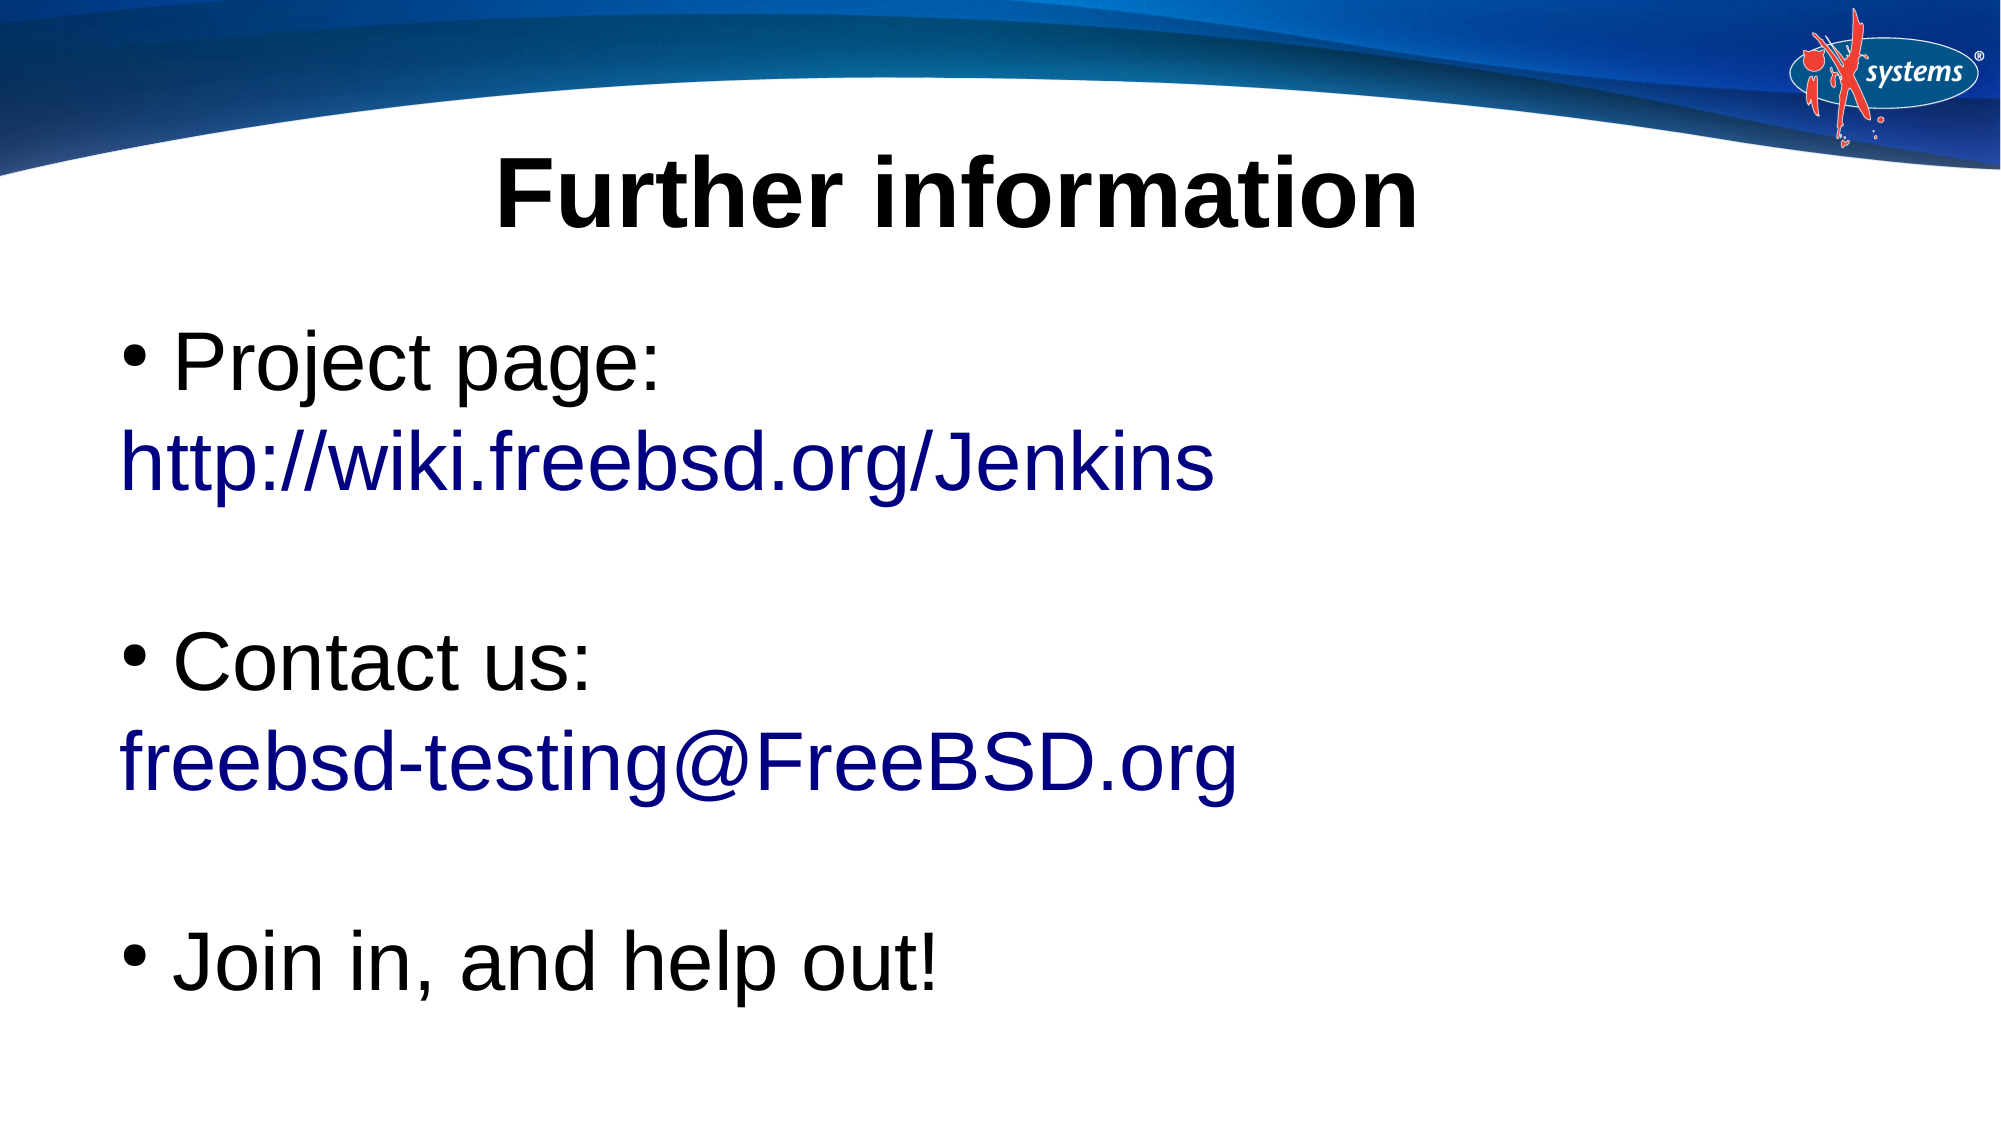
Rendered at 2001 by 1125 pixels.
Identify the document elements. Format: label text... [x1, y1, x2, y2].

text_box Further information [480, 120, 1143, 255]
text_box Project page: http://wiki.freebsd.org/Jenkins Contact us: freebsd-testing@FreeBSD.org Join in, and help out! [104, 299, 1760, 795]
picture [0, 0, 2001, 1125]
